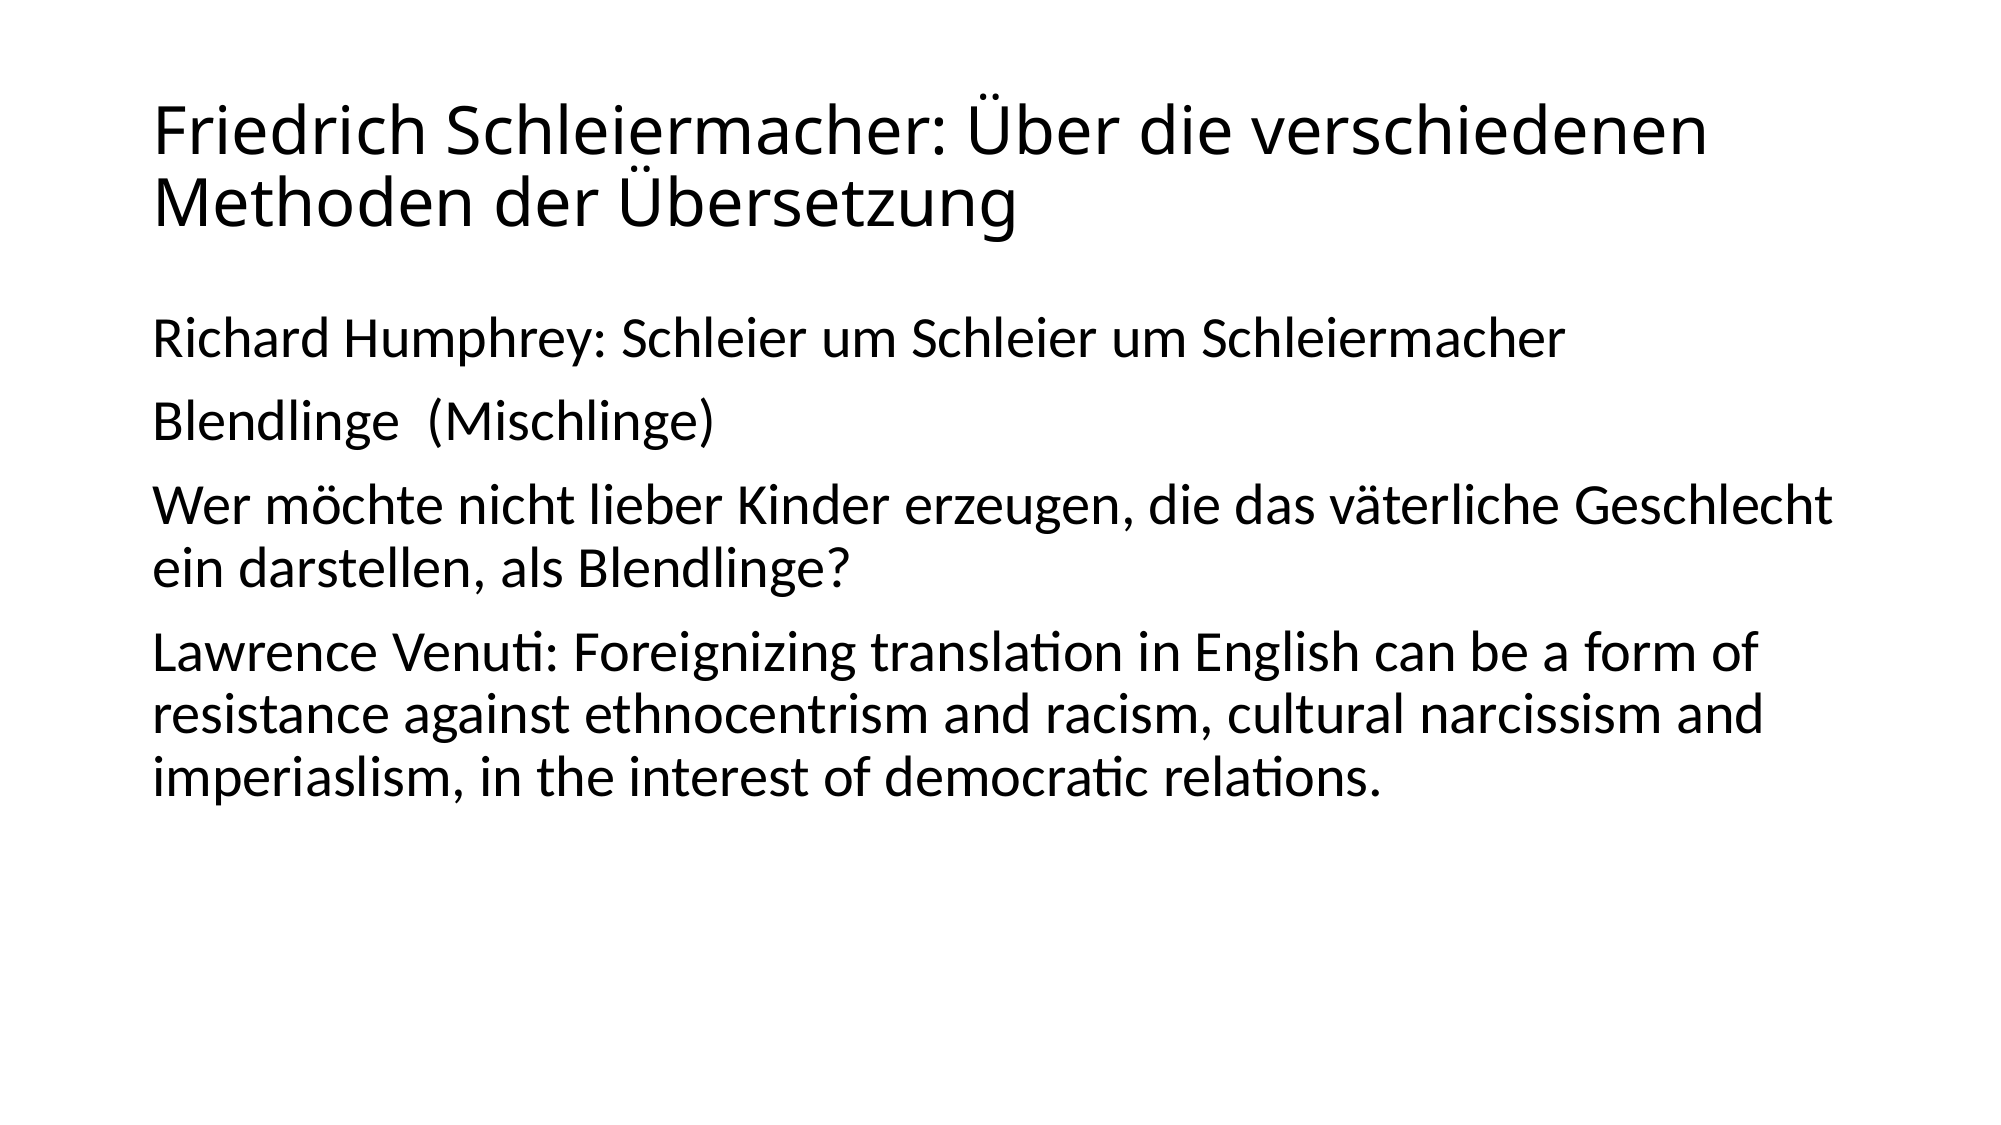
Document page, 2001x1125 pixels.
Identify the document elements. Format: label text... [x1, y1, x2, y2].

list Richard Humphrey: Schleier um Schleier um Schleiermacher Blendlinge (Mischlinge) Wer möchte nicht lieber Kinder erzeugen, die das väterliche Geschlecht ein darstellen, als Blendlinge? Lawrence Venuti: Foreignizing translation in English can be a form of resistance against ethnocentrism and racism, cultural narcissism and imperiaslism, in the interest of democratic relations. [137, 299, 1863, 1014]
title Friedrich Schleiermacher: Über die verschiedenen Methoden der Übersetzung [137, 59, 1863, 278]
